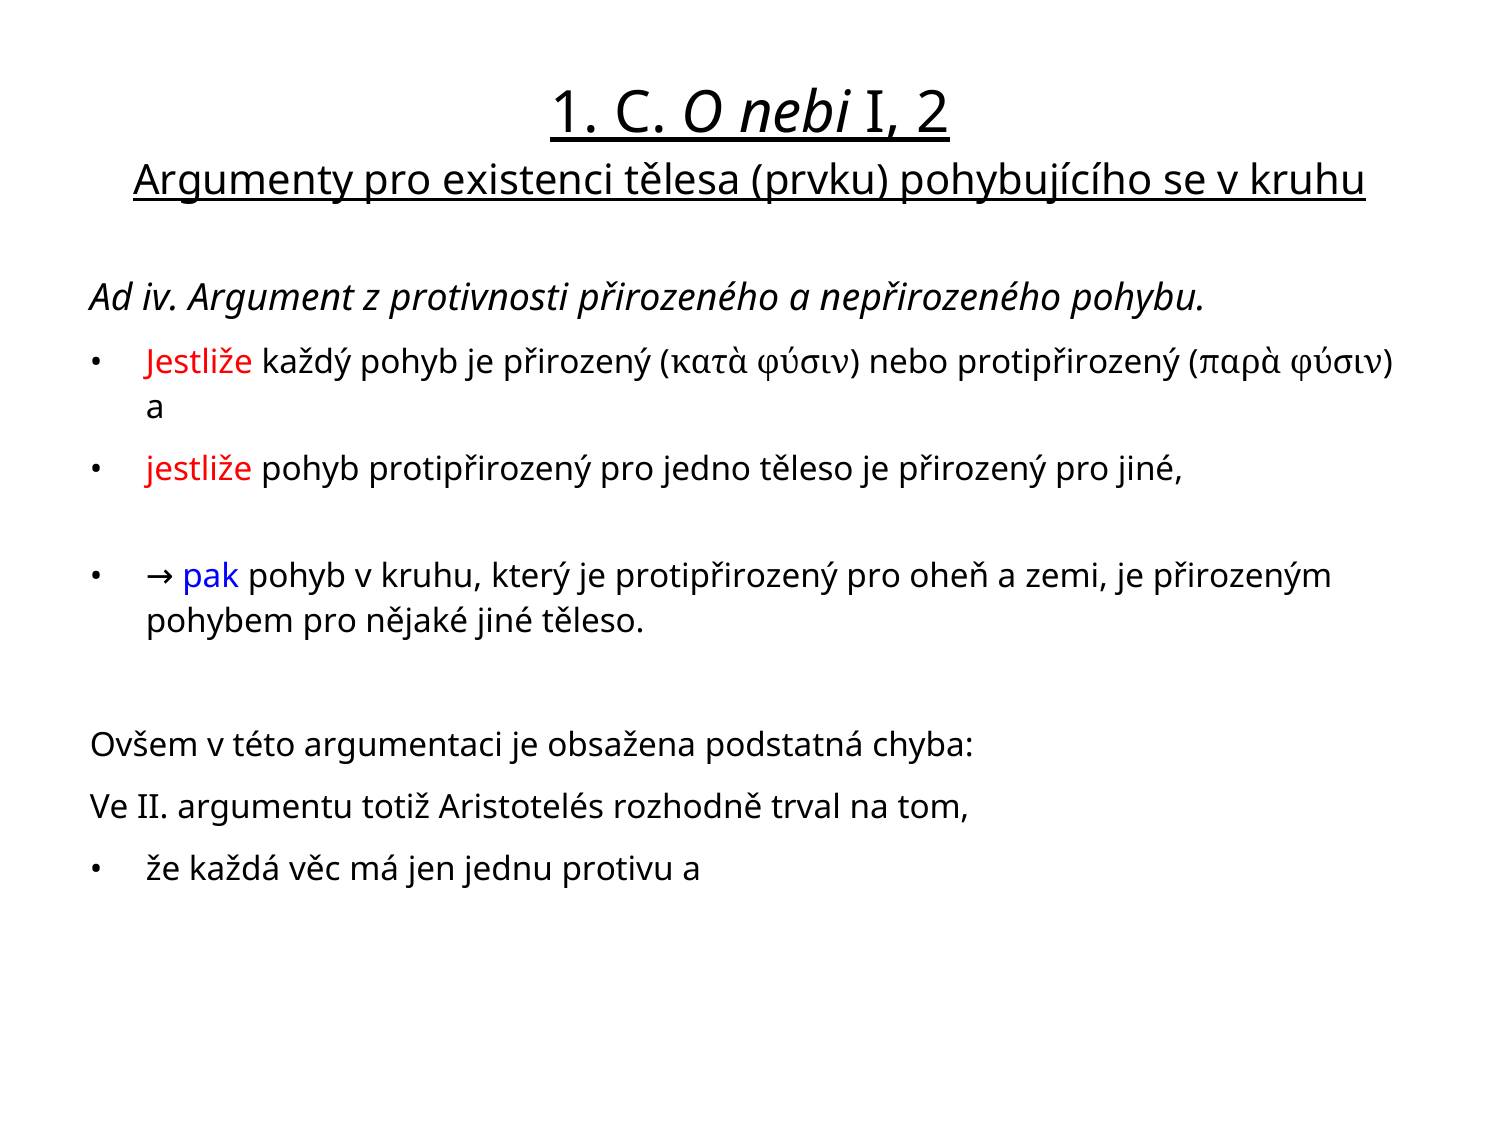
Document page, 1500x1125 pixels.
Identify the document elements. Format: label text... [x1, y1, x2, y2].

list Ad iv. Argument z protivnosti přirozeného a nepřirozeného pohybu. Jestliže každý pohyb je přirozený (κατὰ φύσιν) nebo protipřirozený (παρὰ φύσιν) a jestliže pohyb protipřirozený pro jedno těleso je přirozený pro jiné, → pak pohyb v kruhu, který je protipřirozený pro oheň a zemi, je přirozeným pohybem pro nějaké jiné těleso. Ovšem v této argumentaci je obsažena podstatná chyba: Ve II. argumentu totiž Aristotelés rozhodně trval na tom, že každá věc má jen jednu protivu a [75, 262, 1426, 1006]
title 1. C. O nebi I, 2 Argumenty pro existenci tělesa (prvku) pohybujícího se v kruhu [75, 45, 1426, 233]
